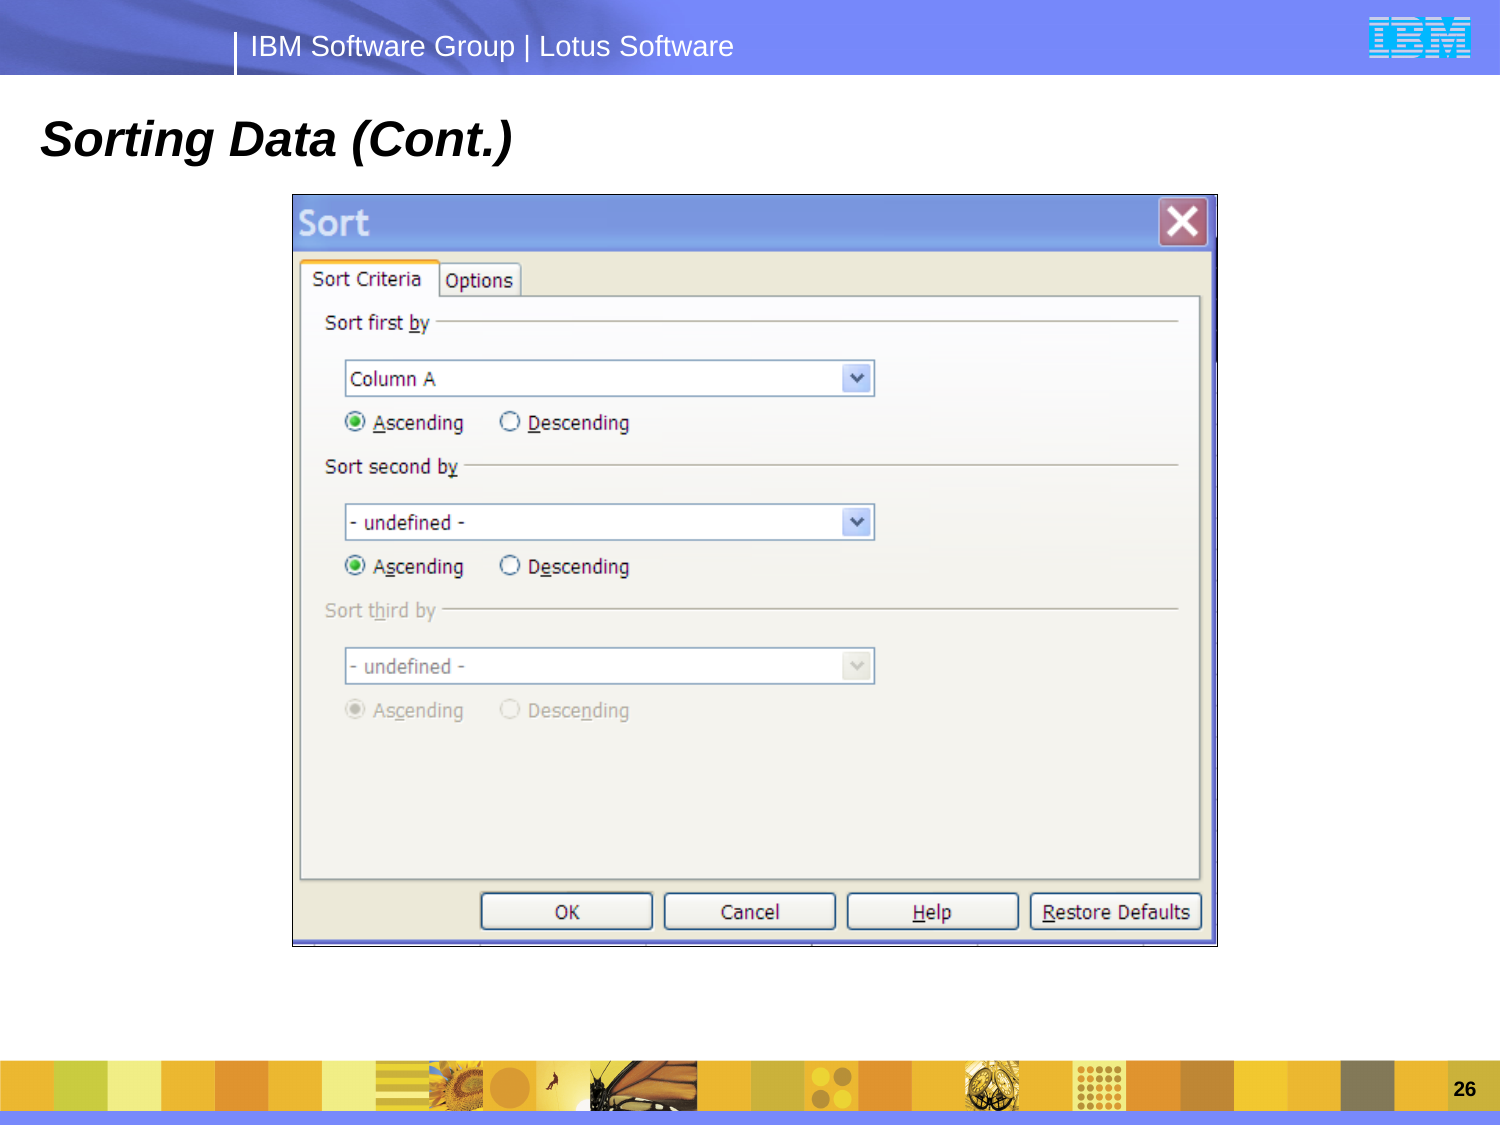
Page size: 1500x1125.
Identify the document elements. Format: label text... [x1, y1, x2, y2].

title Sorting Data (Cont.) [25, 106, 1378, 189]
picture [0, 1060, 1500, 1111]
picture [292, 194, 1218, 947]
picture [0, 0, 1500, 75]
